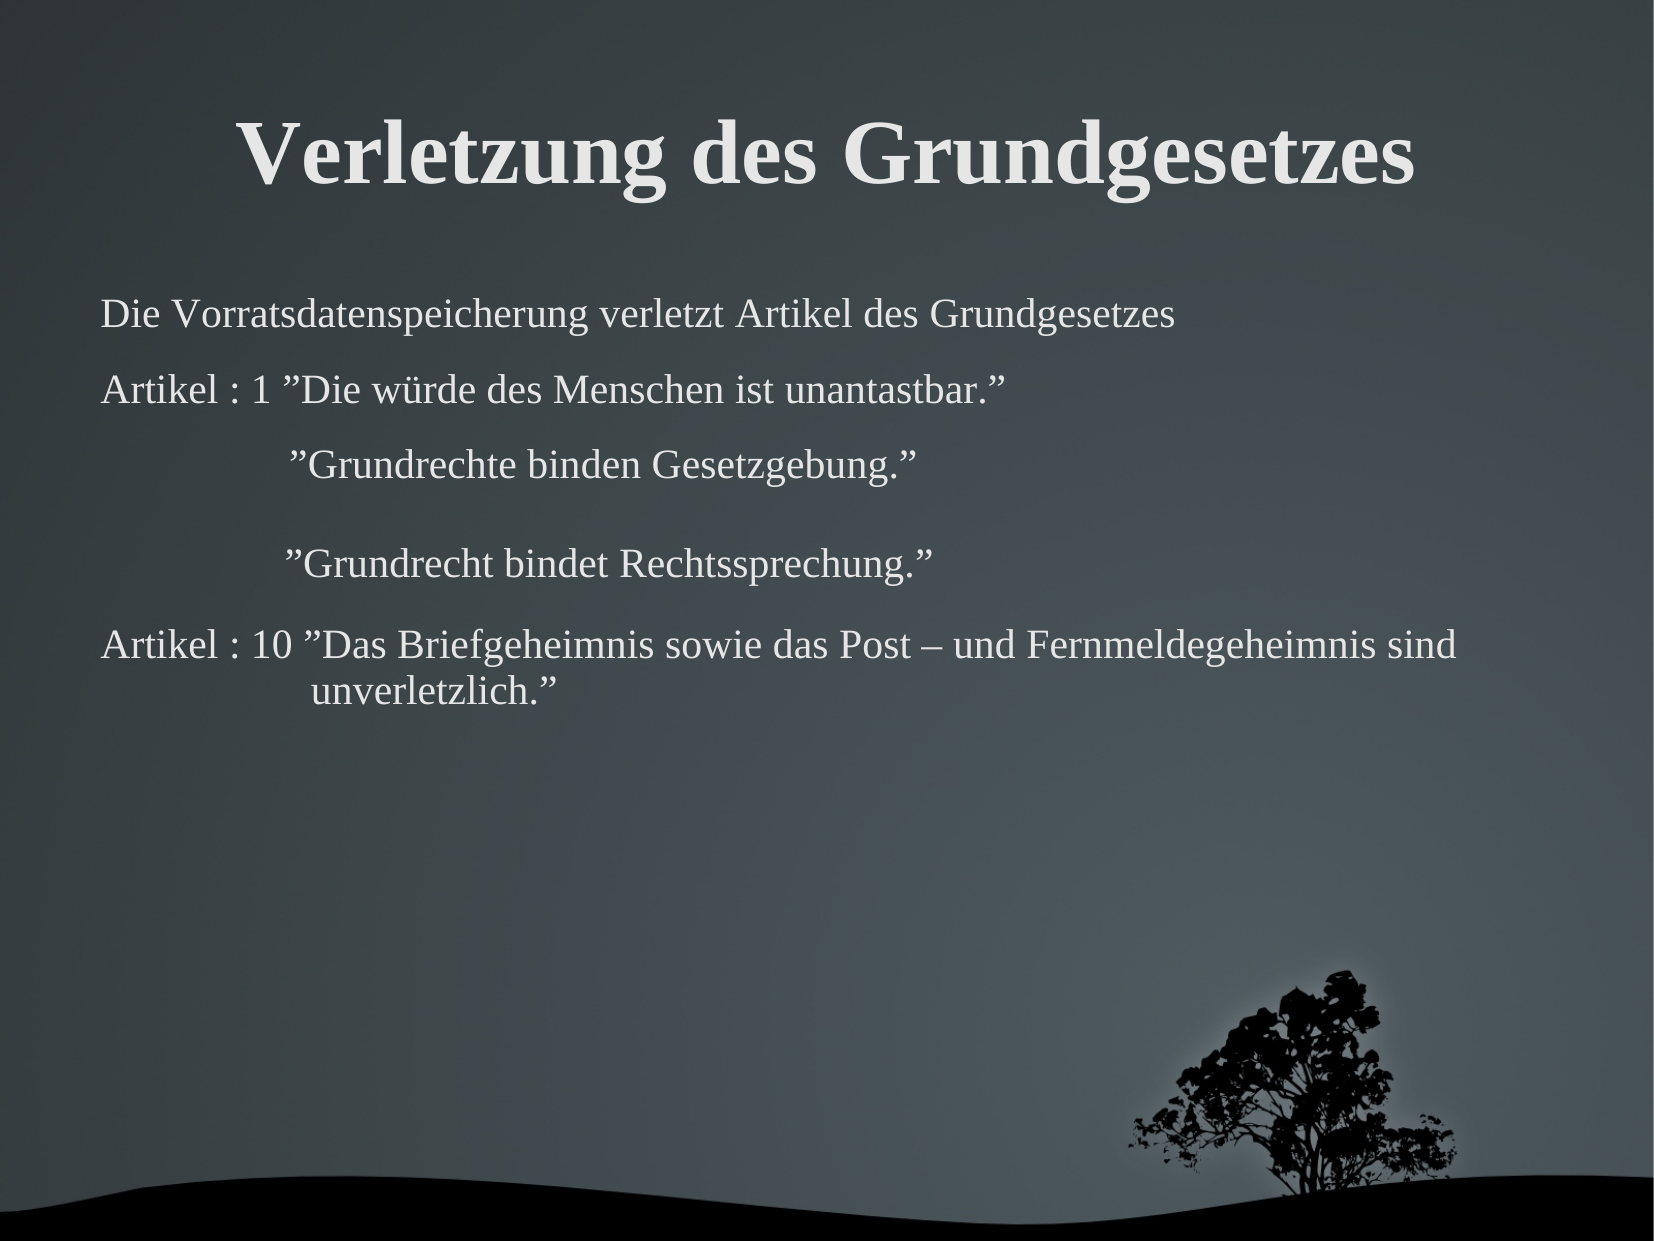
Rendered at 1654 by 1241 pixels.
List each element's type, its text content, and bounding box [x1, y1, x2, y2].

title Verletzung des Grundgesetzes [82, 56, 1571, 250]
picture [0, 0, 1654, 1241]
list Die Vorratsdatenspeicherung verletzt Artikel des Grundgesetzes Artikel : 1 ”Die würde des Menschen ist unantastbar.” ”Grundrechte binden Gesetzgebung.” ”Grundrecht bindet Rechtssprechung.” Artikel : 10 ”Das Briefgeheimnis sowie das Post – und Fernmeldegeheimnis sind unverletzlich.” [82, 290, 1571, 1094]
